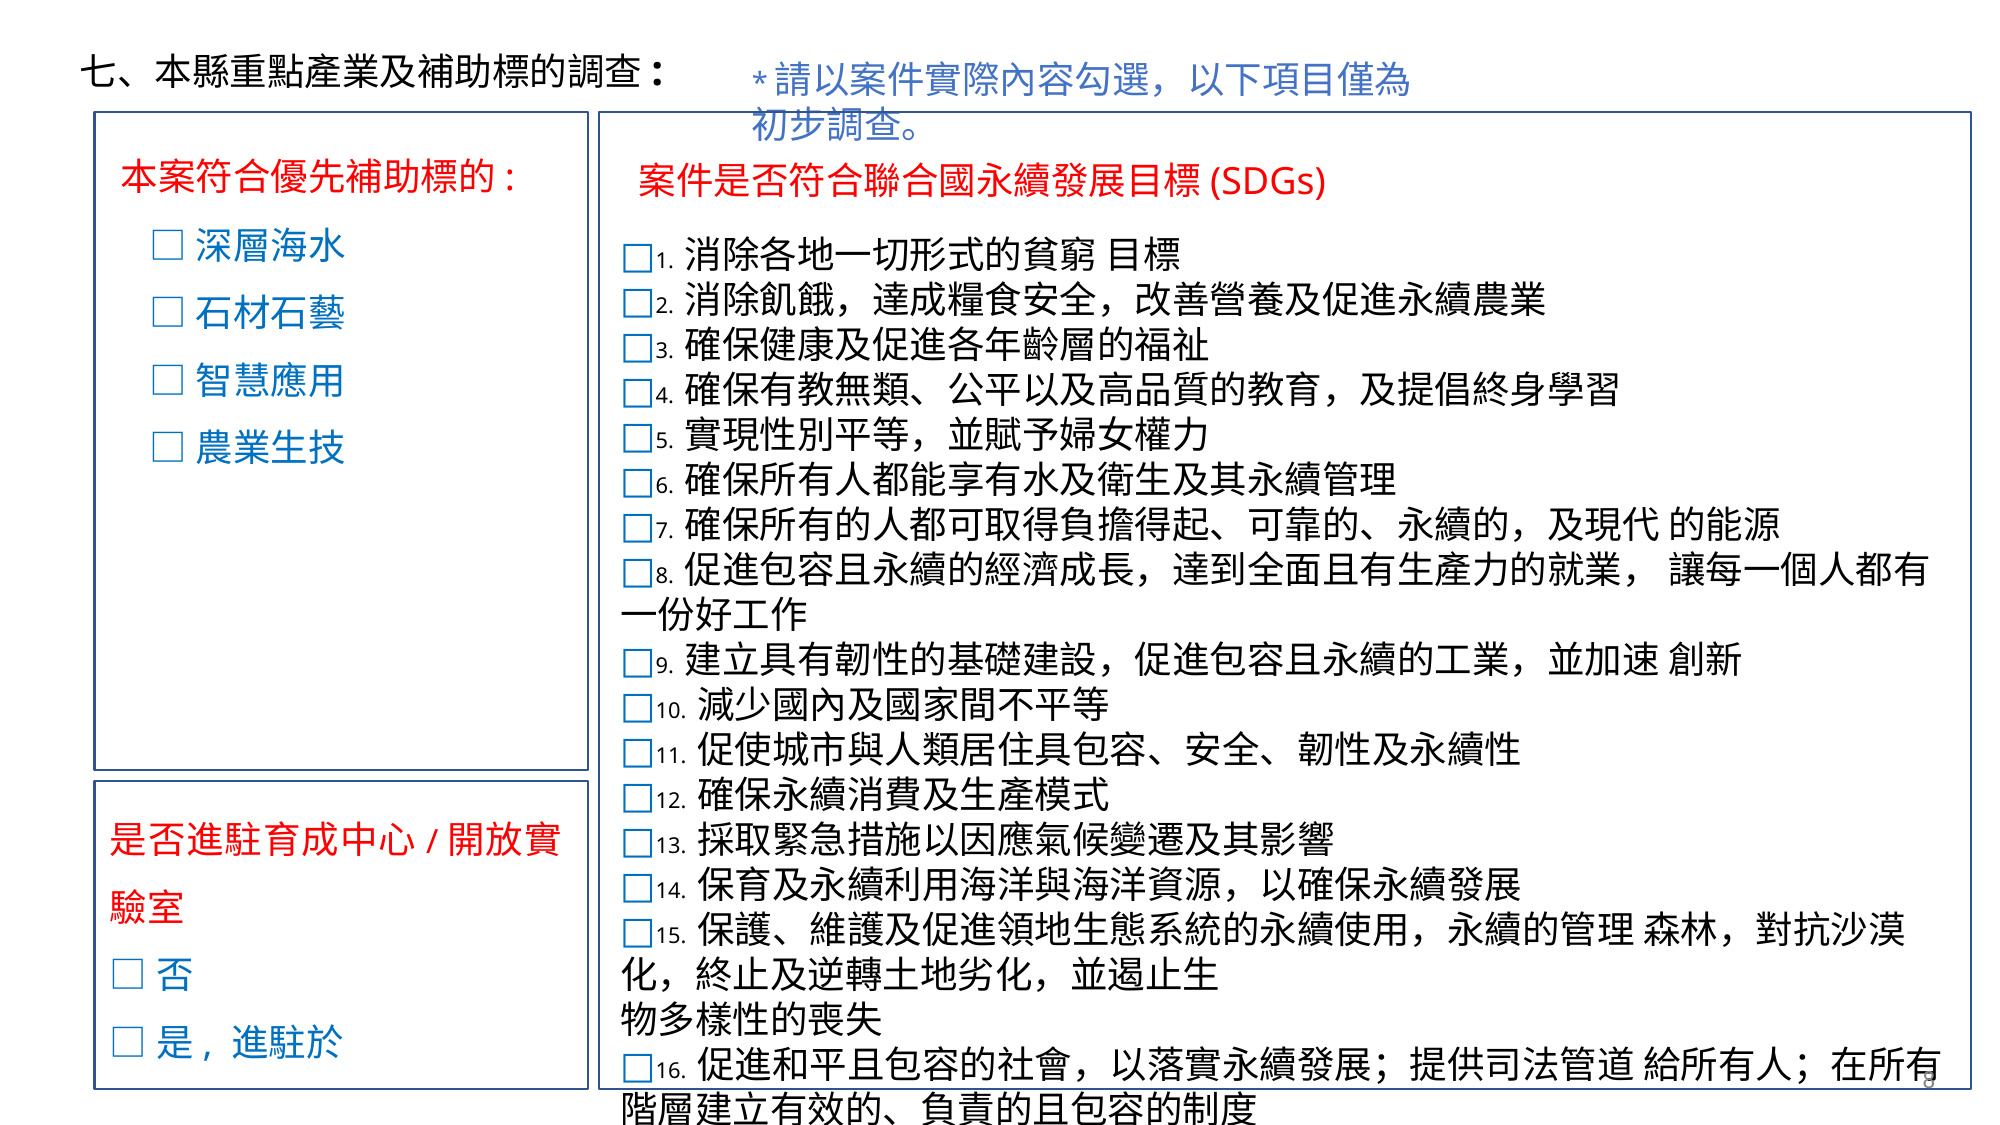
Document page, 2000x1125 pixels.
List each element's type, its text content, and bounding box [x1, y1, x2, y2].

text_box 案件是否符合聯合國永續發展目標(SDGs) [623, 126, 1671, 198]
text_box [94, 780, 588, 1089]
footer 8 [1799, 1048, 2000, 1109]
text_box [1540, 1072, 1551, 1076]
text_box [94, 111, 588, 771]
text_box *請以案件實際內容勾選，以下項目僅為初步調查。 [736, 48, 1429, 100]
text_box [1570, 1074, 1588, 1078]
text_box [858, 1072, 874, 1077]
text_box [625, 1072, 650, 1081]
text_box [599, 111, 1972, 1089]
text_box [933, 1072, 948, 1077]
text_box 七、本縣重點產業及補助標的調查: [64, 36, 737, 102]
text_box [1165, 1072, 1177, 1077]
text_box 本案符合優先補助標的: [105, 100, 633, 193]
text_box [1663, 1072, 1674, 1077]
text_box □1. 消除各地一切形式的貧窮 目標 □2. 消除飢餓，達成糧食安全，改善營養及促進永續農業 □3. 確保健康及促進各年齡層的福祉 □4. 確保有教無類、公平以及高品質的教育，及提倡終身學習 □5. 實現性別平等，並賦予婦女權力 □6. 確保所有人都能享有水及衛生及其永續管理 □7. 確保所有的人都可取得負擔得起、可靠的、永續的，及現代 的能源 □8. 促進包容且永續的經濟成長，達到全面且有生產力的就業， 讓每一個人都有一份好工作 □9. 建立具有韌性的基礎建設，促進包容且永續的工業，並加速 創新 □10. 減少國內及國家間不平等 □11. 促使城市與人類居住具包容、安全、韌性及永續性 □12. 確保永續消費及生產模式 □13. 採取緊急措施以因應氣候變遷及其影響 □14. 保育及永續利用海洋與海洋資源，以確保永續發展 □15. 保護、維護及促進領地生態系統的永續使用，永續的管理 森林，對抗沙漠化，終止及逆轉土地劣化，並遏止生 物多樣性的喪失 □16. 促進和平且包容的社會，以落實永續發展；提供司法管道 給所有人；在所有階層建立有效的、負責的且包容的制度 □17. 強化永續發展執行方法及活化永續發展全球夥伴關係 [605, 223, 1964, 1072]
